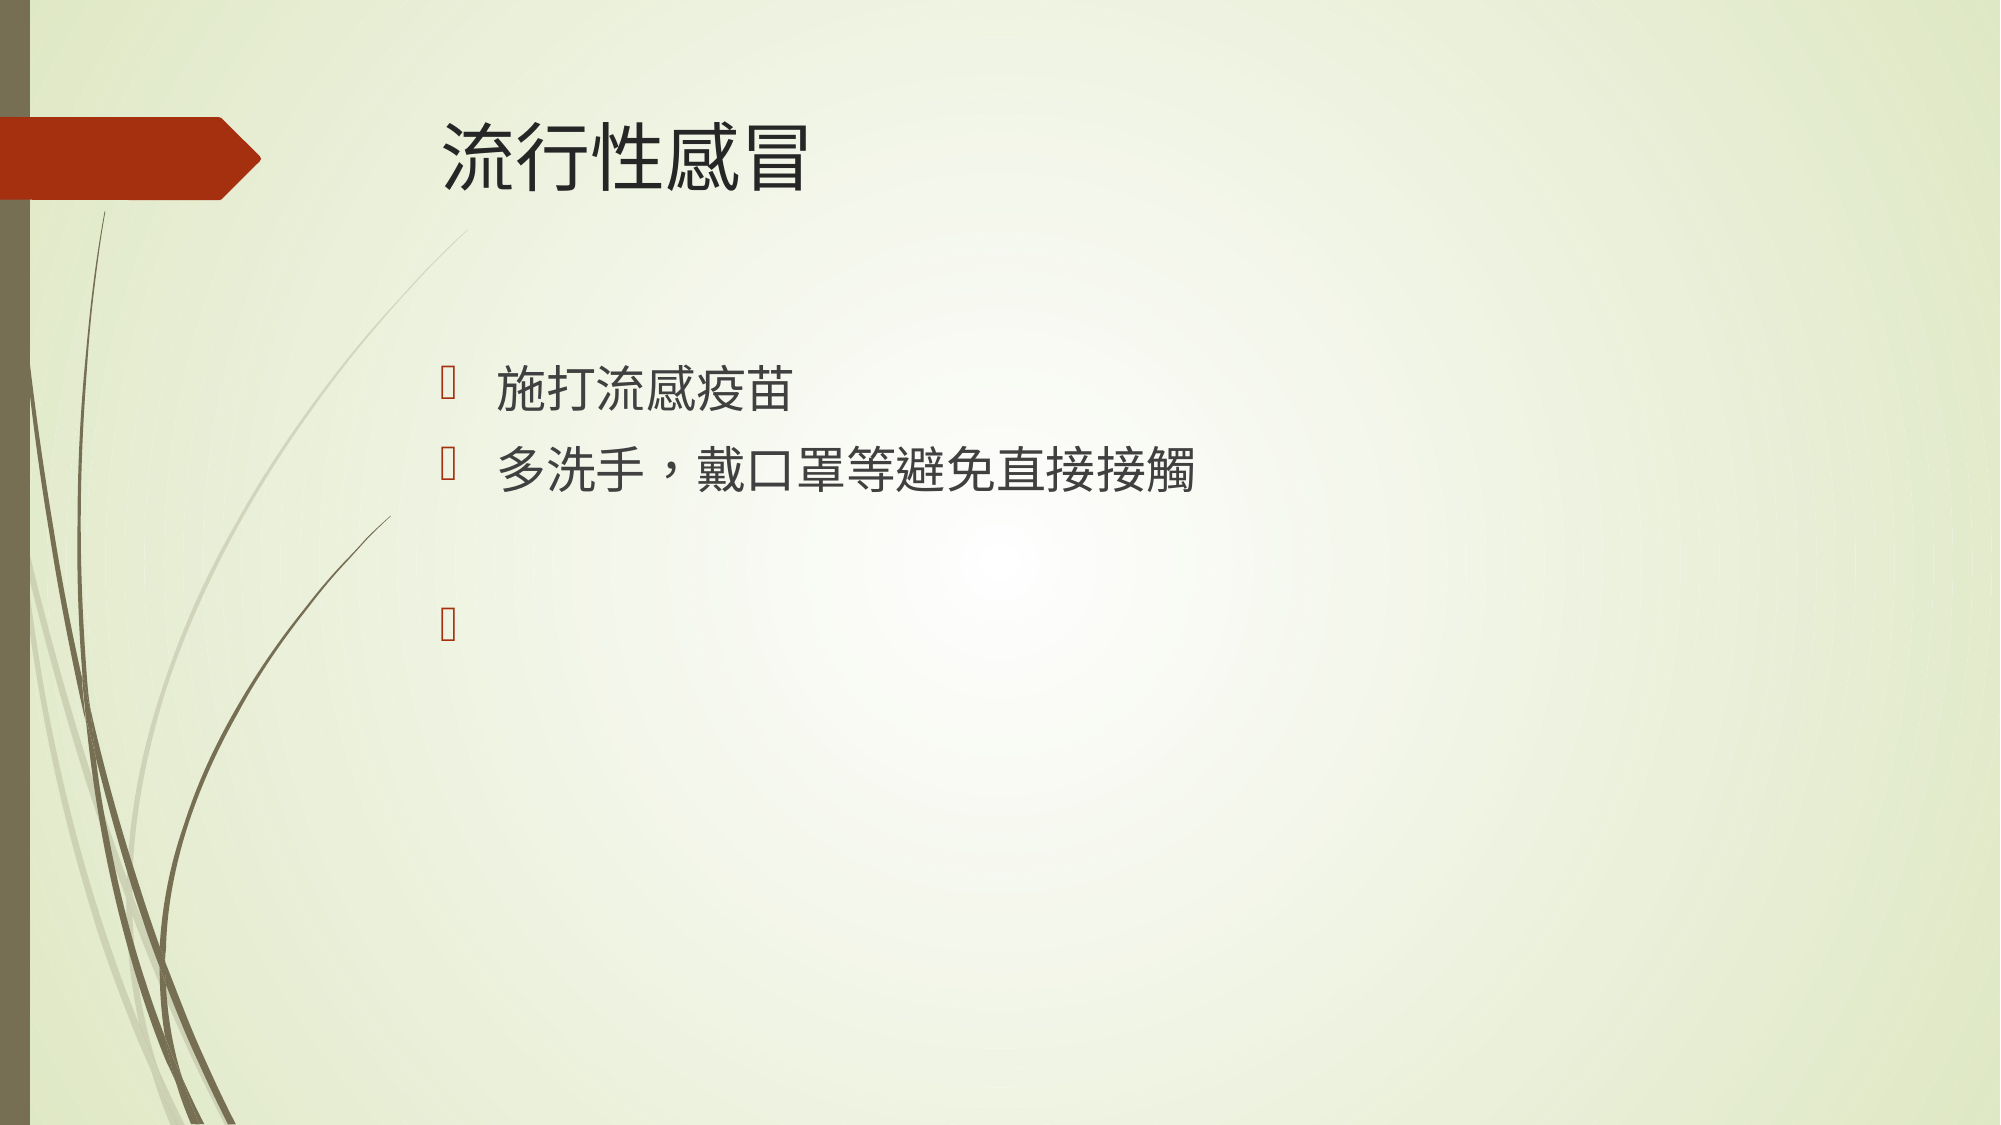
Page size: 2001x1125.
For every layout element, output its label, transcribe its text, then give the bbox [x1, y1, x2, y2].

list 施打流感疫苗 多洗手，戴口罩等避免直接接觸 [424, 350, 1888, 970]
title 流行性感冒 [425, 102, 1888, 313]
